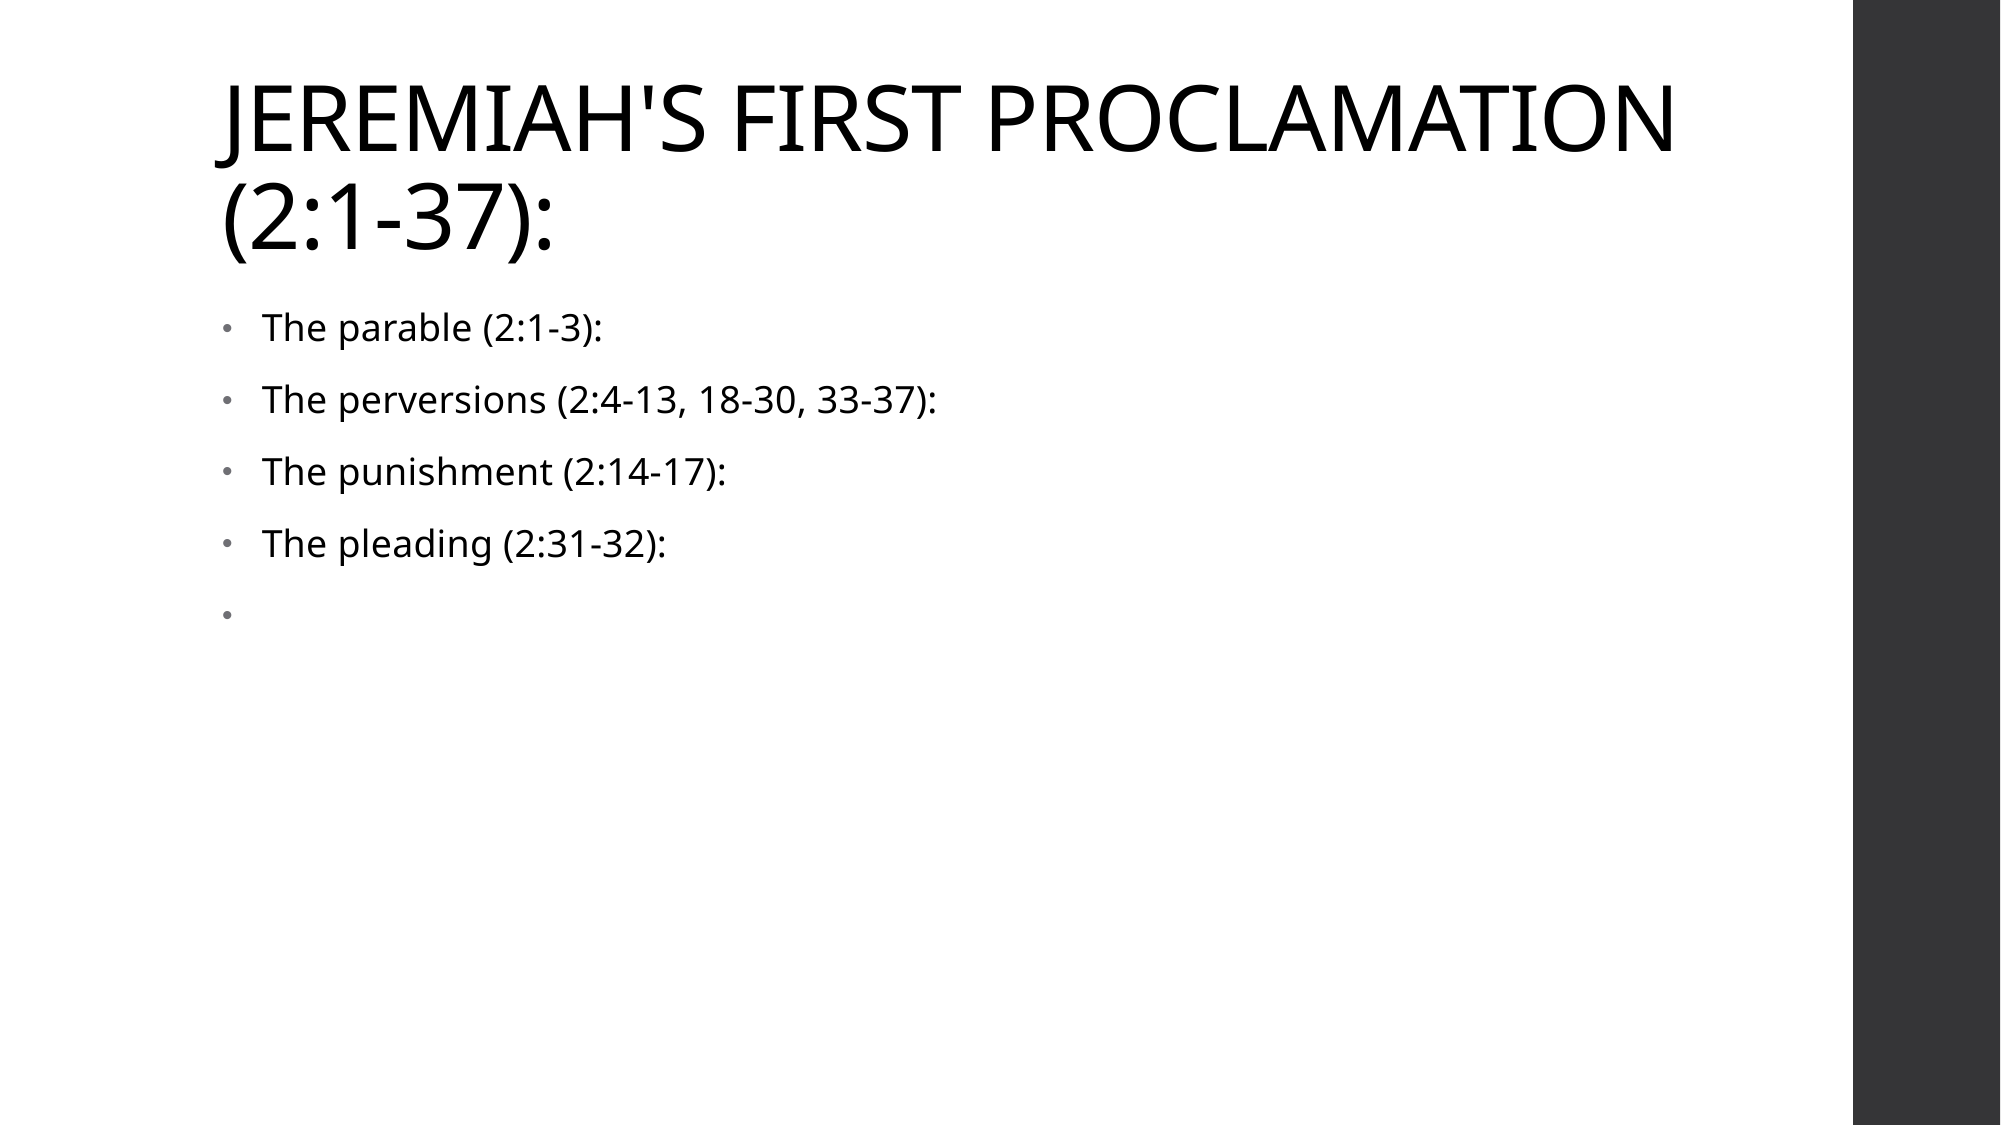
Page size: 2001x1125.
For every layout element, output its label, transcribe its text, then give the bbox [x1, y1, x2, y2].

list The parable (2:1-3): The perversions (2:4-13, 18-30, 33-37): The punishment (2:14-17): The pleading (2:31-32): [206, 299, 1617, 1014]
title JEREMIAH'S FIRST PROCLAMATION (2:1-37): [206, 60, 1797, 278]
